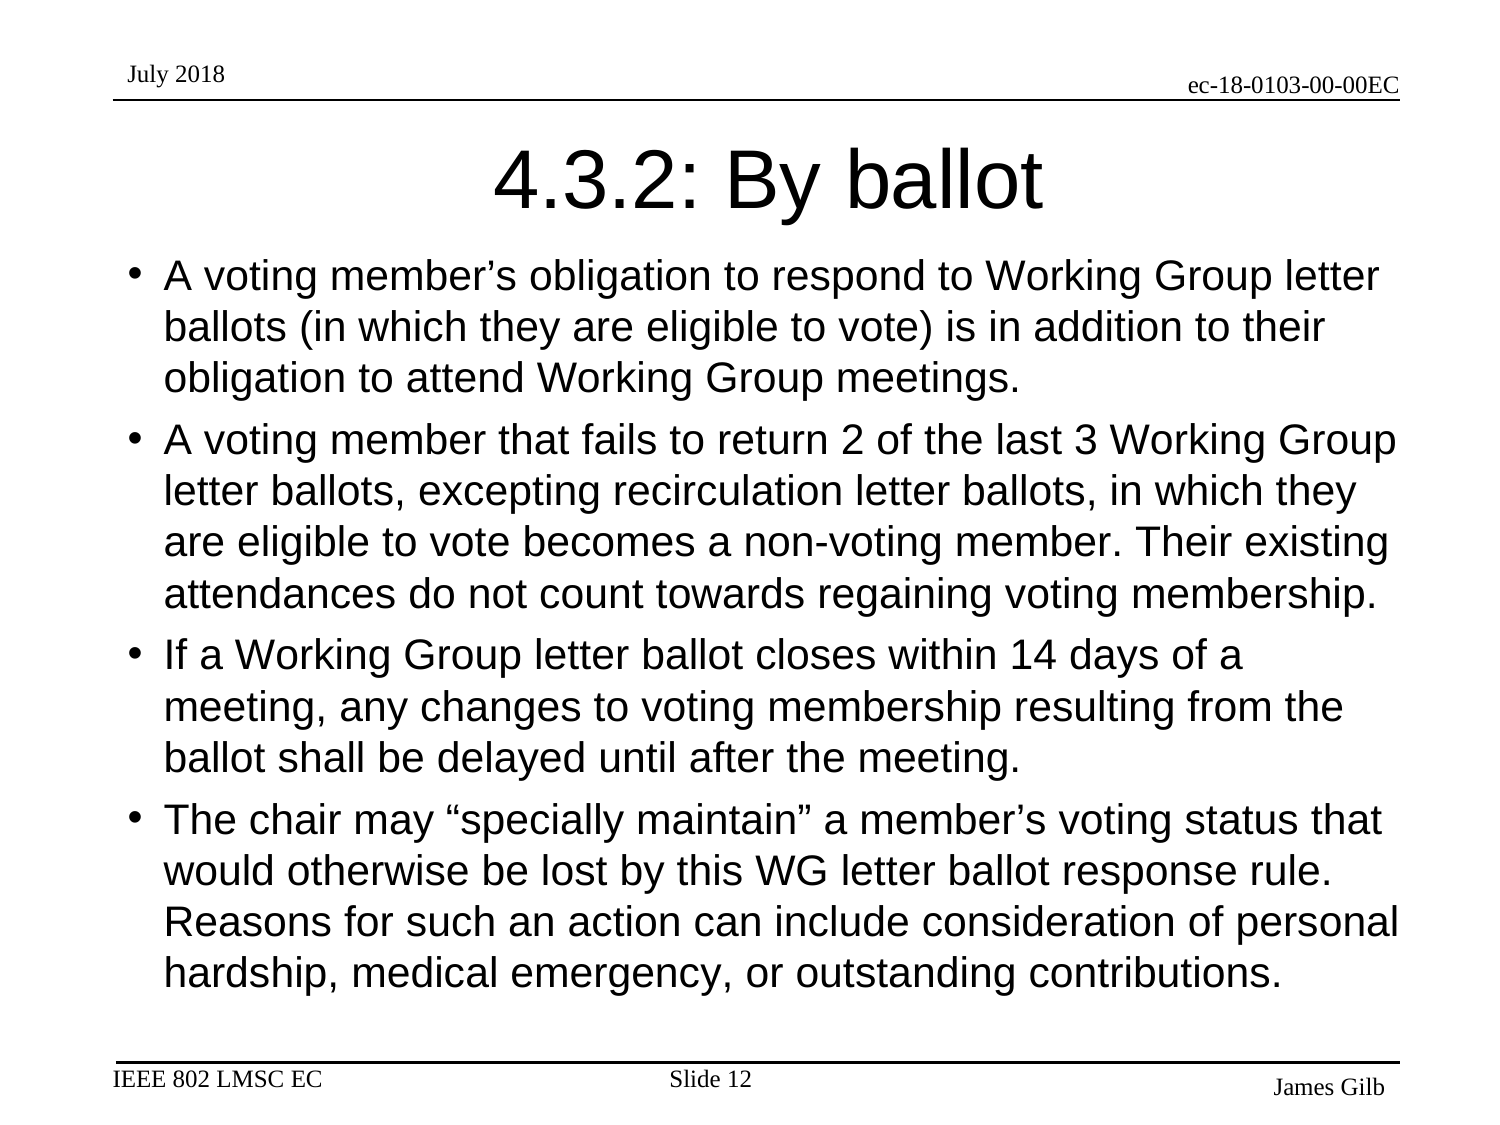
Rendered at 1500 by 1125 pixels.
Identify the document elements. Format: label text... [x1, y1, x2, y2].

title 4.3.2: By ballot [112, 112, 1426, 238]
list A voting member’s obligation to respond to Working Group letter ballots (in which they are eligible to vote) is in addition to their obligation to attend Working Group meetings. A voting member that fails to return 2 of the last 3 Working Group letter ballots, excepting recirculation letter ballots, in which they are eligible to vote becomes a non-voting member. Their existing attendances do not count towards regaining voting membership. If a Working Group letter ballot closes within 14 days of a meeting, any changes to voting membership resulting from the ballot shall be delayed until after the meeting. The chair may “specially maintain” a member’s voting status that would otherwise be lost by this WG letter ballot response rule. Reasons for such an action can include consideration of personal hardship, medical emergency, or outstanding contributions. [112, 239, 1426, 1051]
